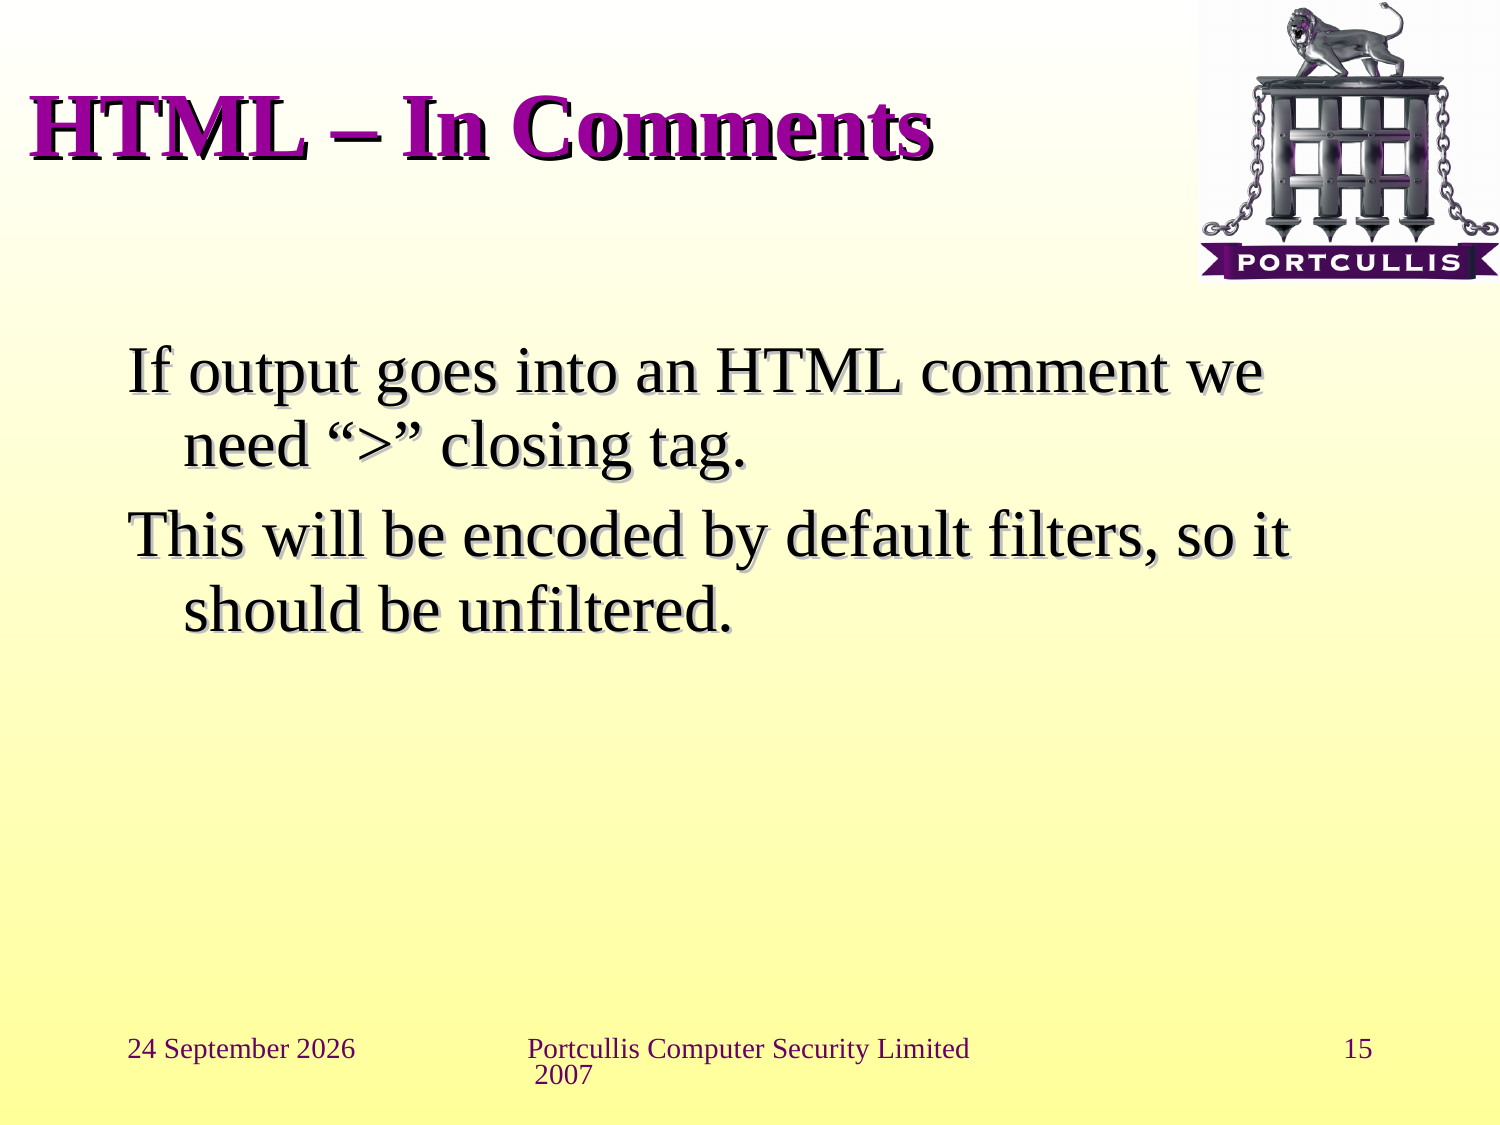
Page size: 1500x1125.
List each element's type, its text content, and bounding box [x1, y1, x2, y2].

list If output goes into an HTML comment we need “>” closing tag. This will be encoded by default filters, so it should be unfiltered. [112, 324, 1388, 1001]
picture [1198, 0, 1500, 283]
title HTML – In Comments [0, 0, 963, 250]
